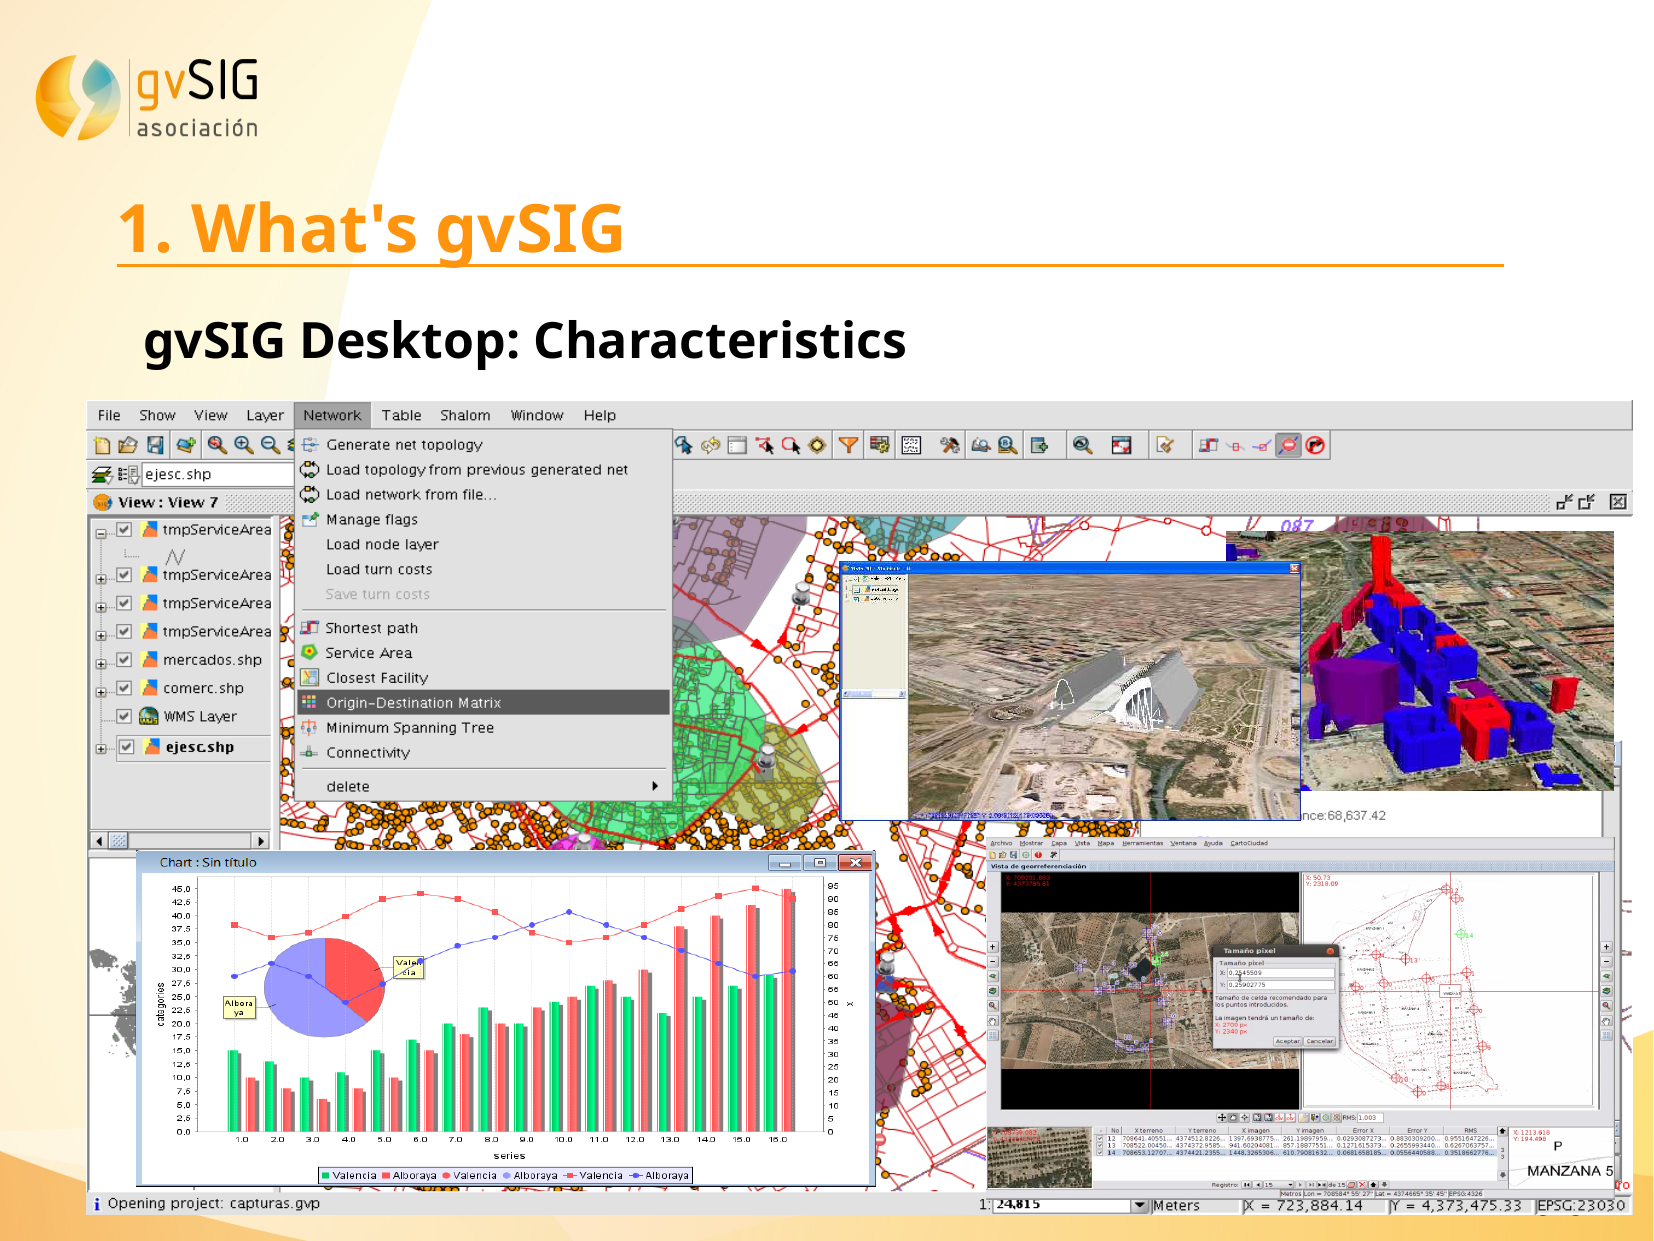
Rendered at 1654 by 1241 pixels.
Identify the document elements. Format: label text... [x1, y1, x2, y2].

picture [0, 0, 1654, 1241]
title gvSIG Desktop: Characteristics [143, 260, 1439, 400]
title 1. What's gvSIG [116, 177, 1605, 276]
